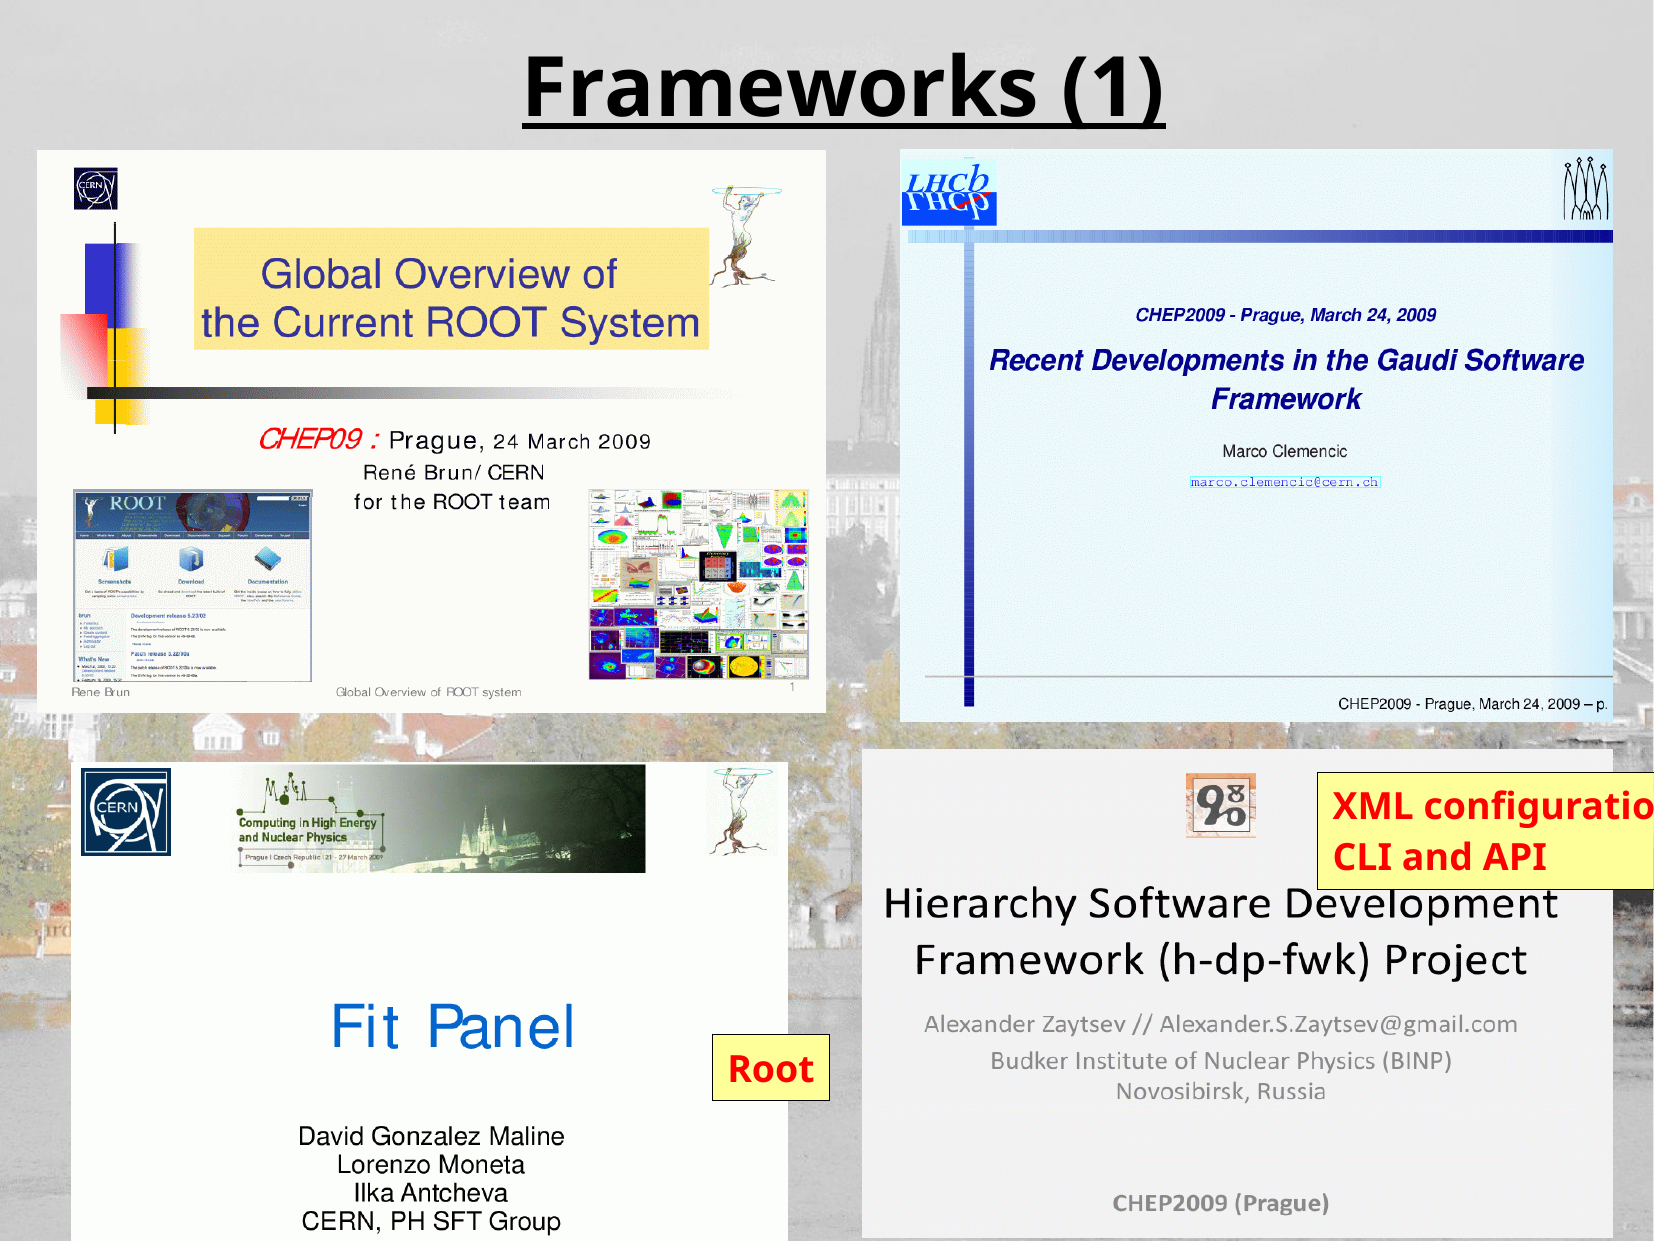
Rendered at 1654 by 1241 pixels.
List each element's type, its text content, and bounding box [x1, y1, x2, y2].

title Frameworks (1) [149, 0, 1538, 168]
text_box XML configuration CLI and API [1317, 772, 1654, 863]
picture [0, 0, 1654, 1241]
text_box Root [712, 1034, 825, 1088]
